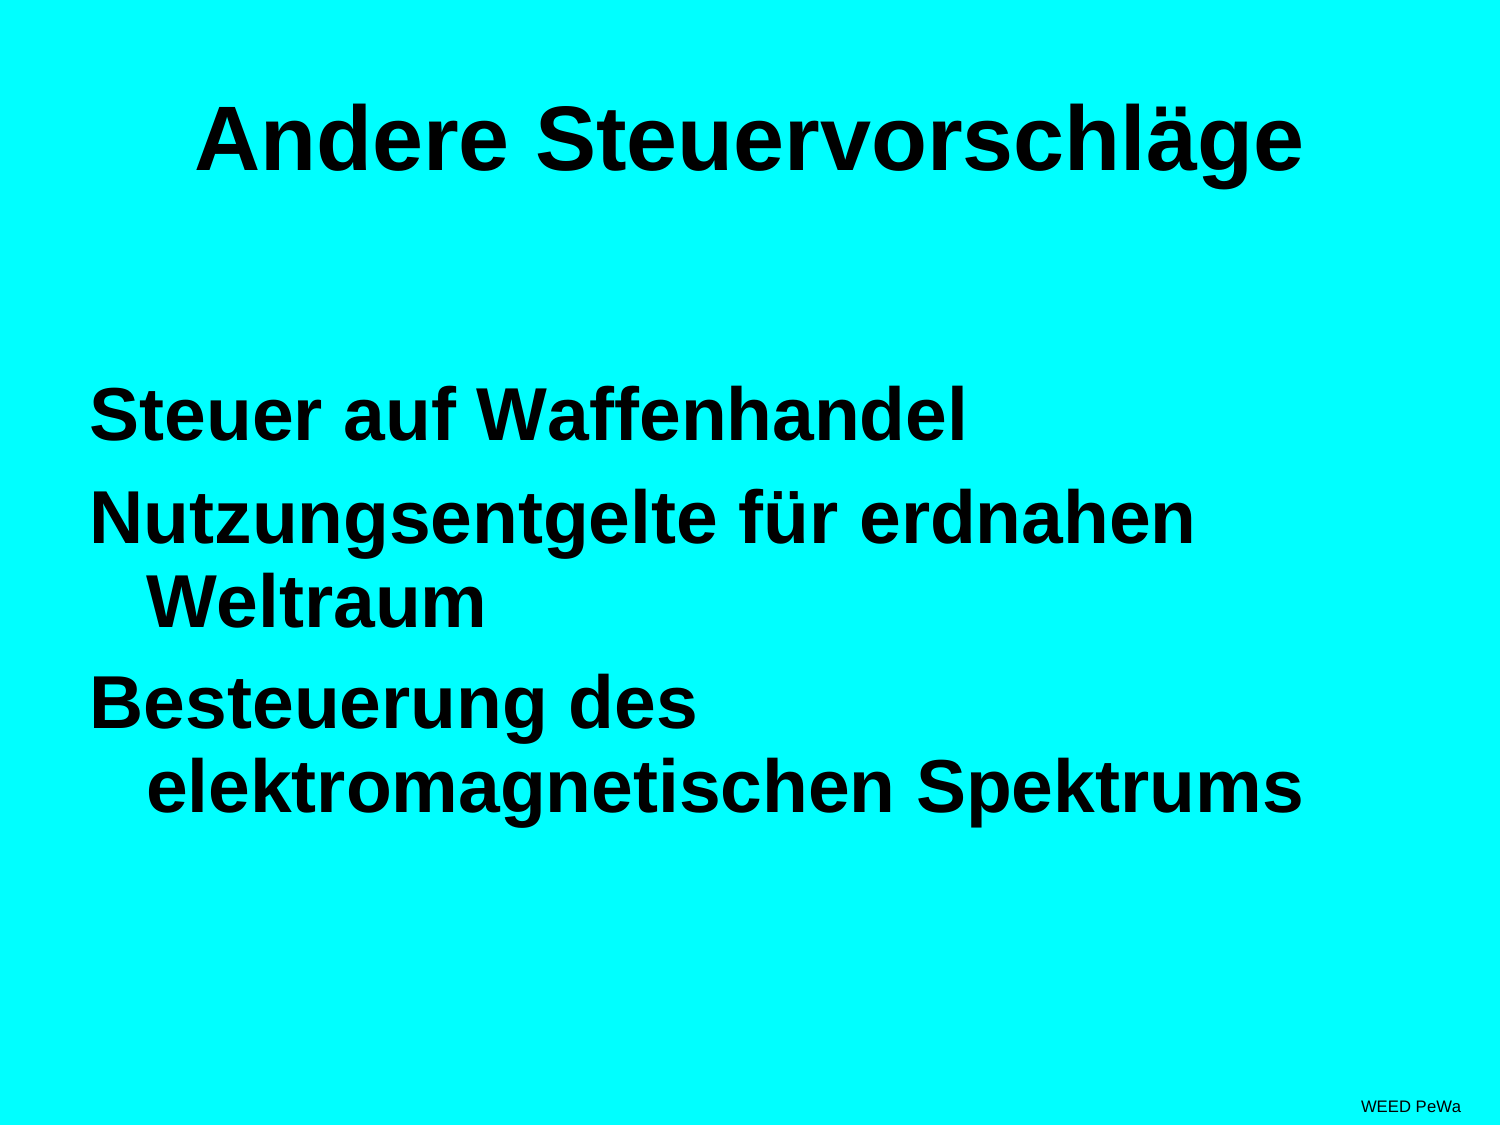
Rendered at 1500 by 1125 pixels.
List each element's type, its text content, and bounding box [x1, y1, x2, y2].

text_box WEED PeWa [1346, 1089, 1500, 1125]
list Steuer auf Waffenhandel Nutzungsentgelte für erdnahen Weltraum Besteuerung des elektromagnetischen Spektrums [75, 262, 1426, 1006]
title Andere Steuervorschläge [75, 45, 1426, 233]
